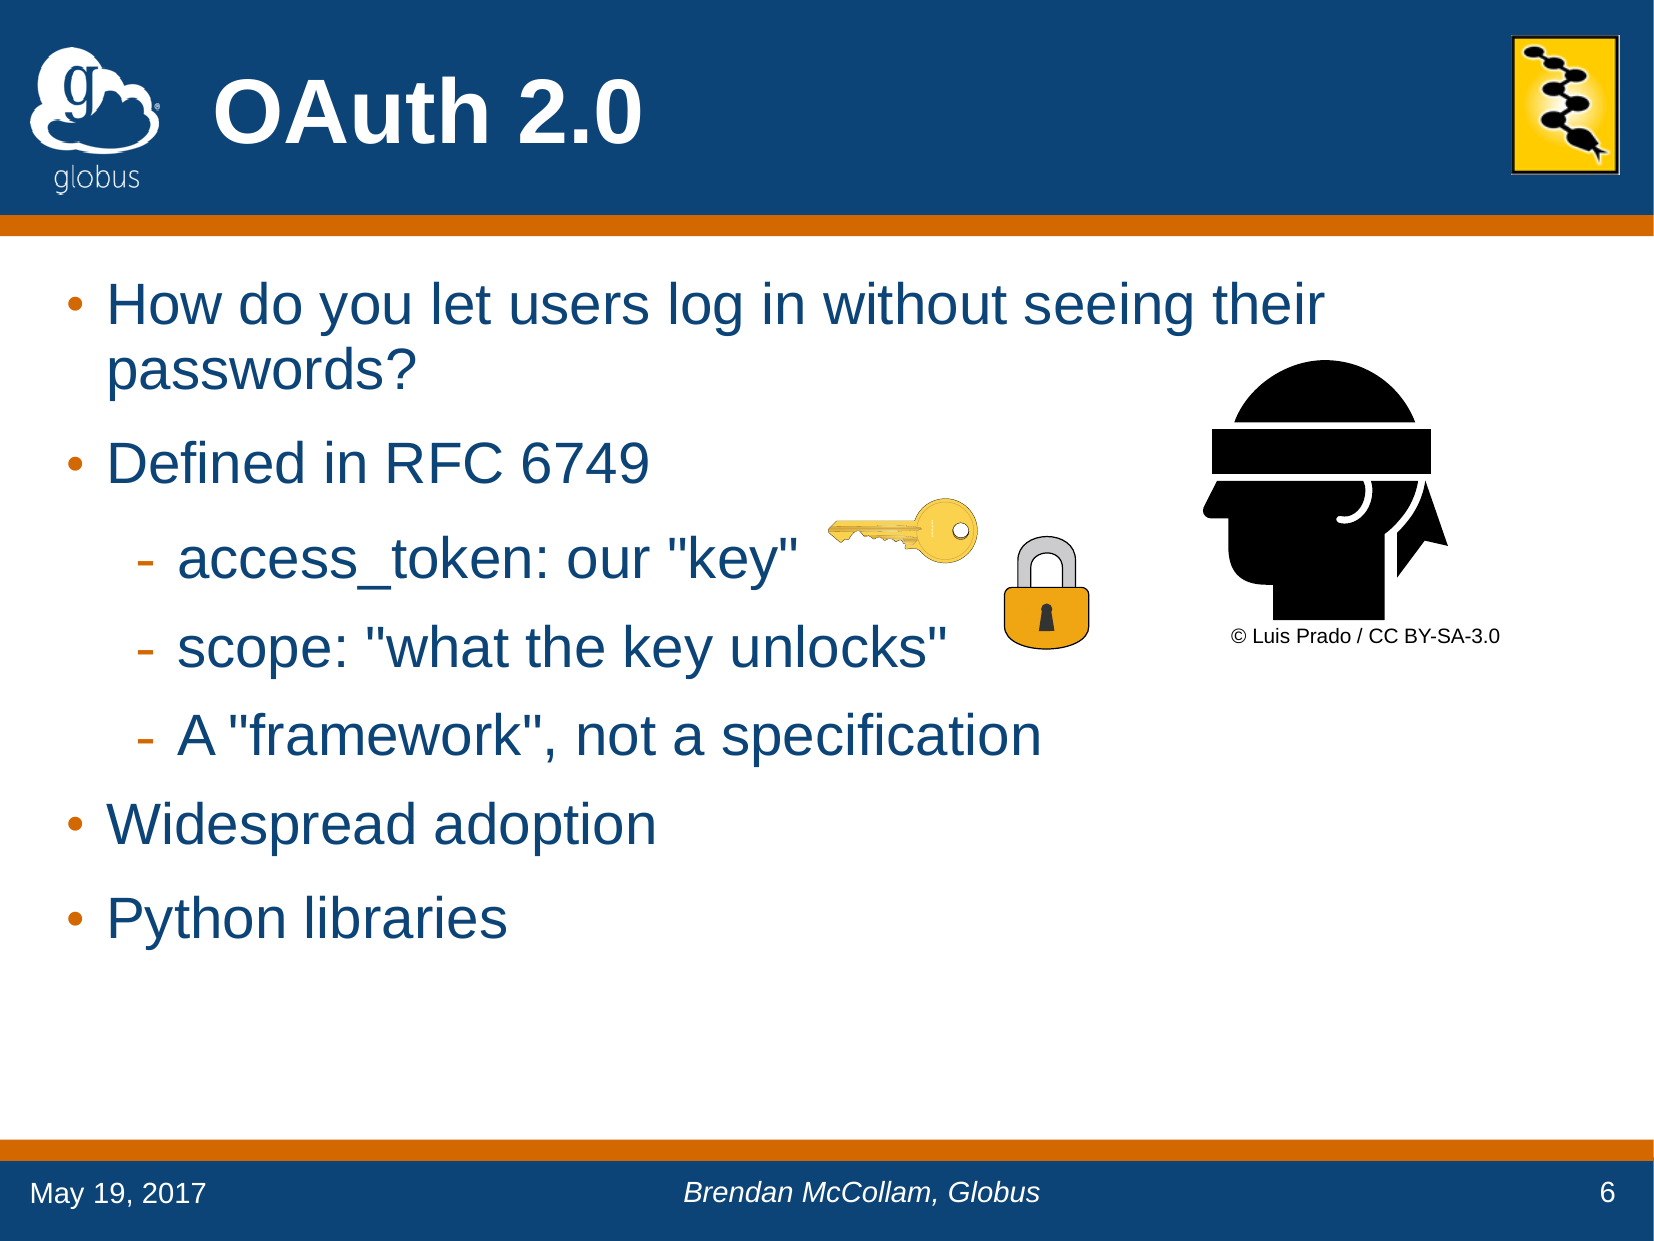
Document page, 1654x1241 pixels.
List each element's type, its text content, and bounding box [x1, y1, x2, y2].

picture [1511, 35, 1620, 175]
picture [1003, 535, 1090, 650]
picture [30, 47, 160, 195]
picture [1192, 360, 1453, 686]
list How do you let users log in without seeing their passwords? Defined in RFC 6749 access_token: our "key" scope: "what the key unlocks" A "framework", not a specification Widespread adoption Python libraries [47, 271, 1607, 1111]
title OAuth 2.0 [212, 8, 1465, 216]
text_box © Luis Prado / CC BY-SA-3.0 [1216, 617, 1524, 674]
picture [824, 496, 981, 567]
